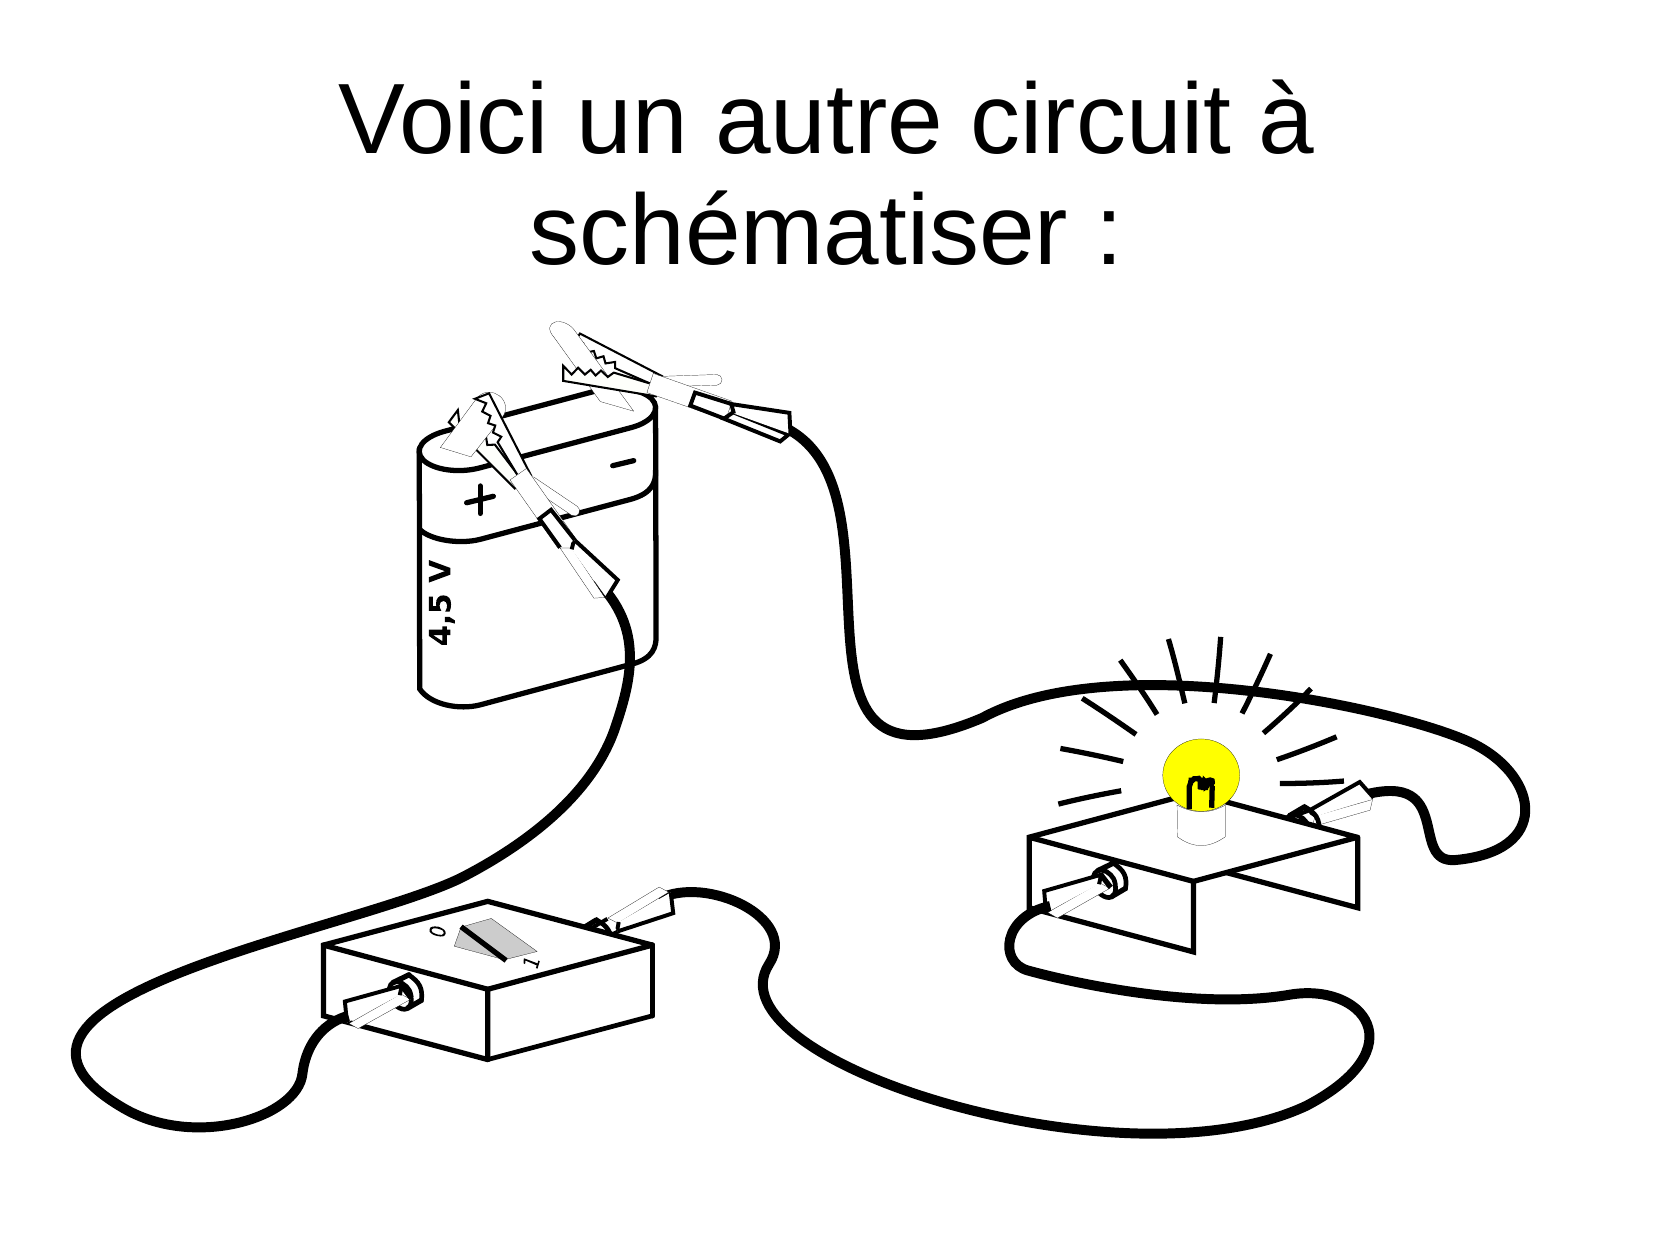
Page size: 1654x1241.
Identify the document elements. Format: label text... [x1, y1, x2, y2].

subtitle Voici un autre circuit à schématiser : [82, 49, 1571, 1010]
picture [70, 318, 1537, 1146]
